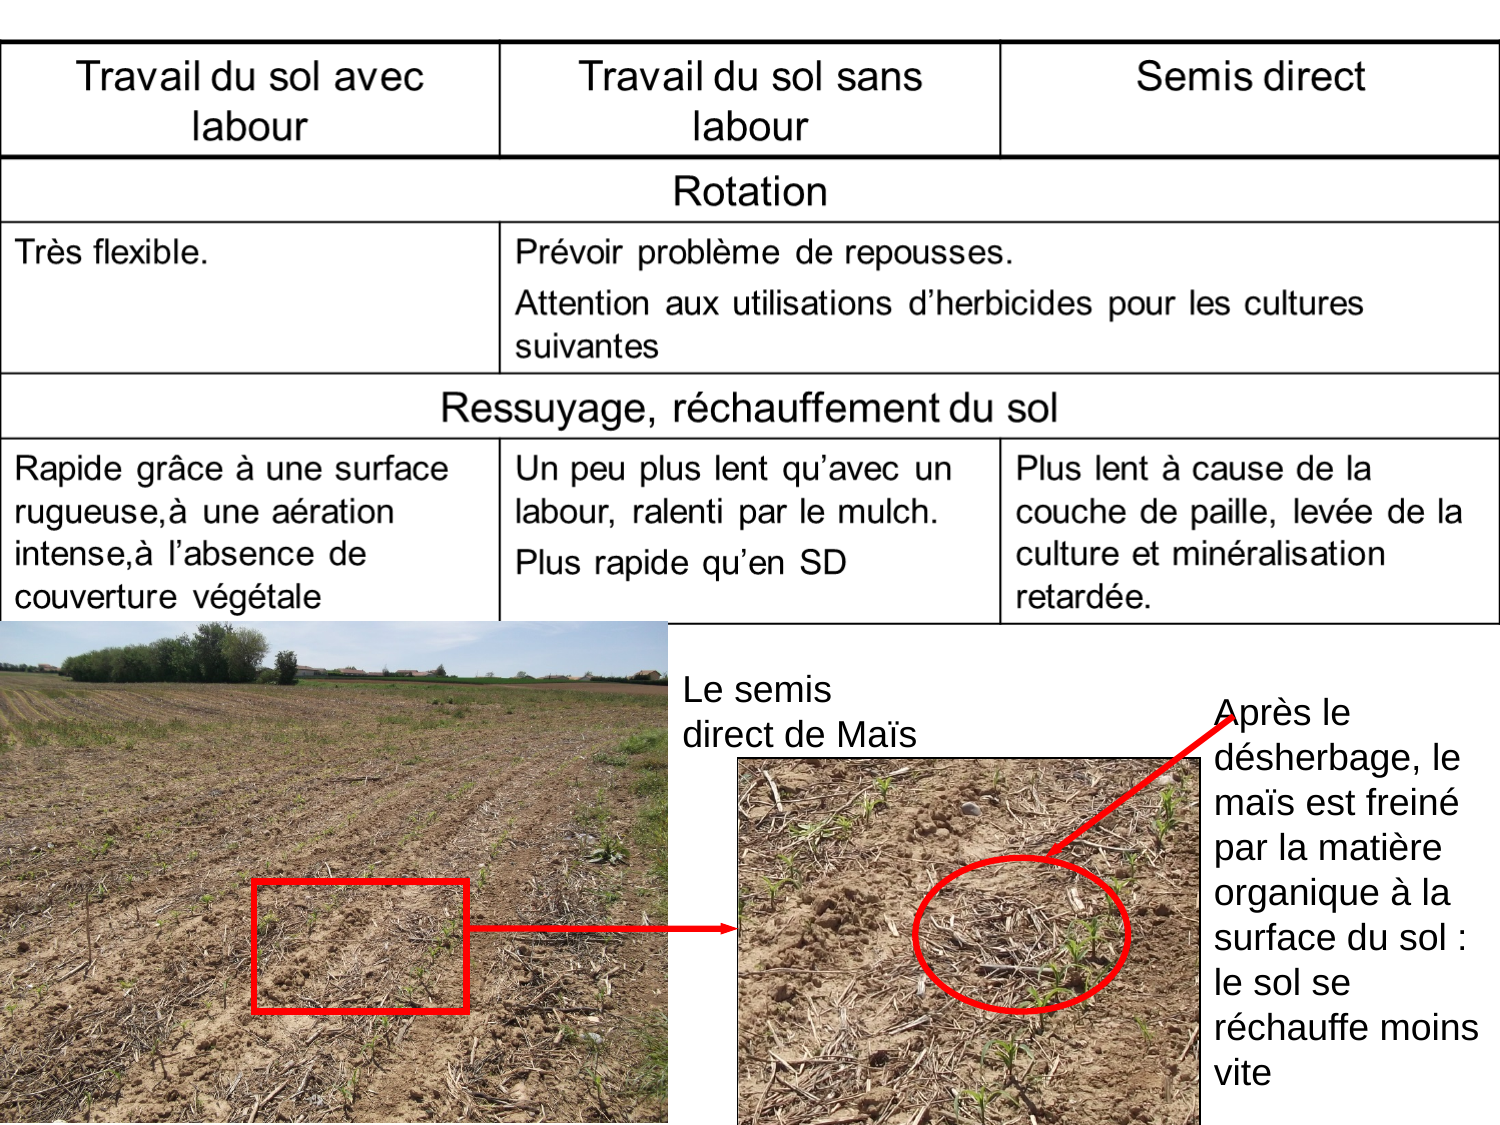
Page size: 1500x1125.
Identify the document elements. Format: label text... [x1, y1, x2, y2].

picture [257, 885, 463, 1008]
text_box Le semis direct de Maïs [667, 657, 939, 763]
picture [919, 861, 1124, 1008]
picture [0, 38, 1500, 1123]
picture [738, 758, 1199, 1125]
text_box Après le désherbage, le maïs est freiné par la matière organique à la surface du sol : le sol se réchauffe moins vite [1198, 680, 1500, 1101]
